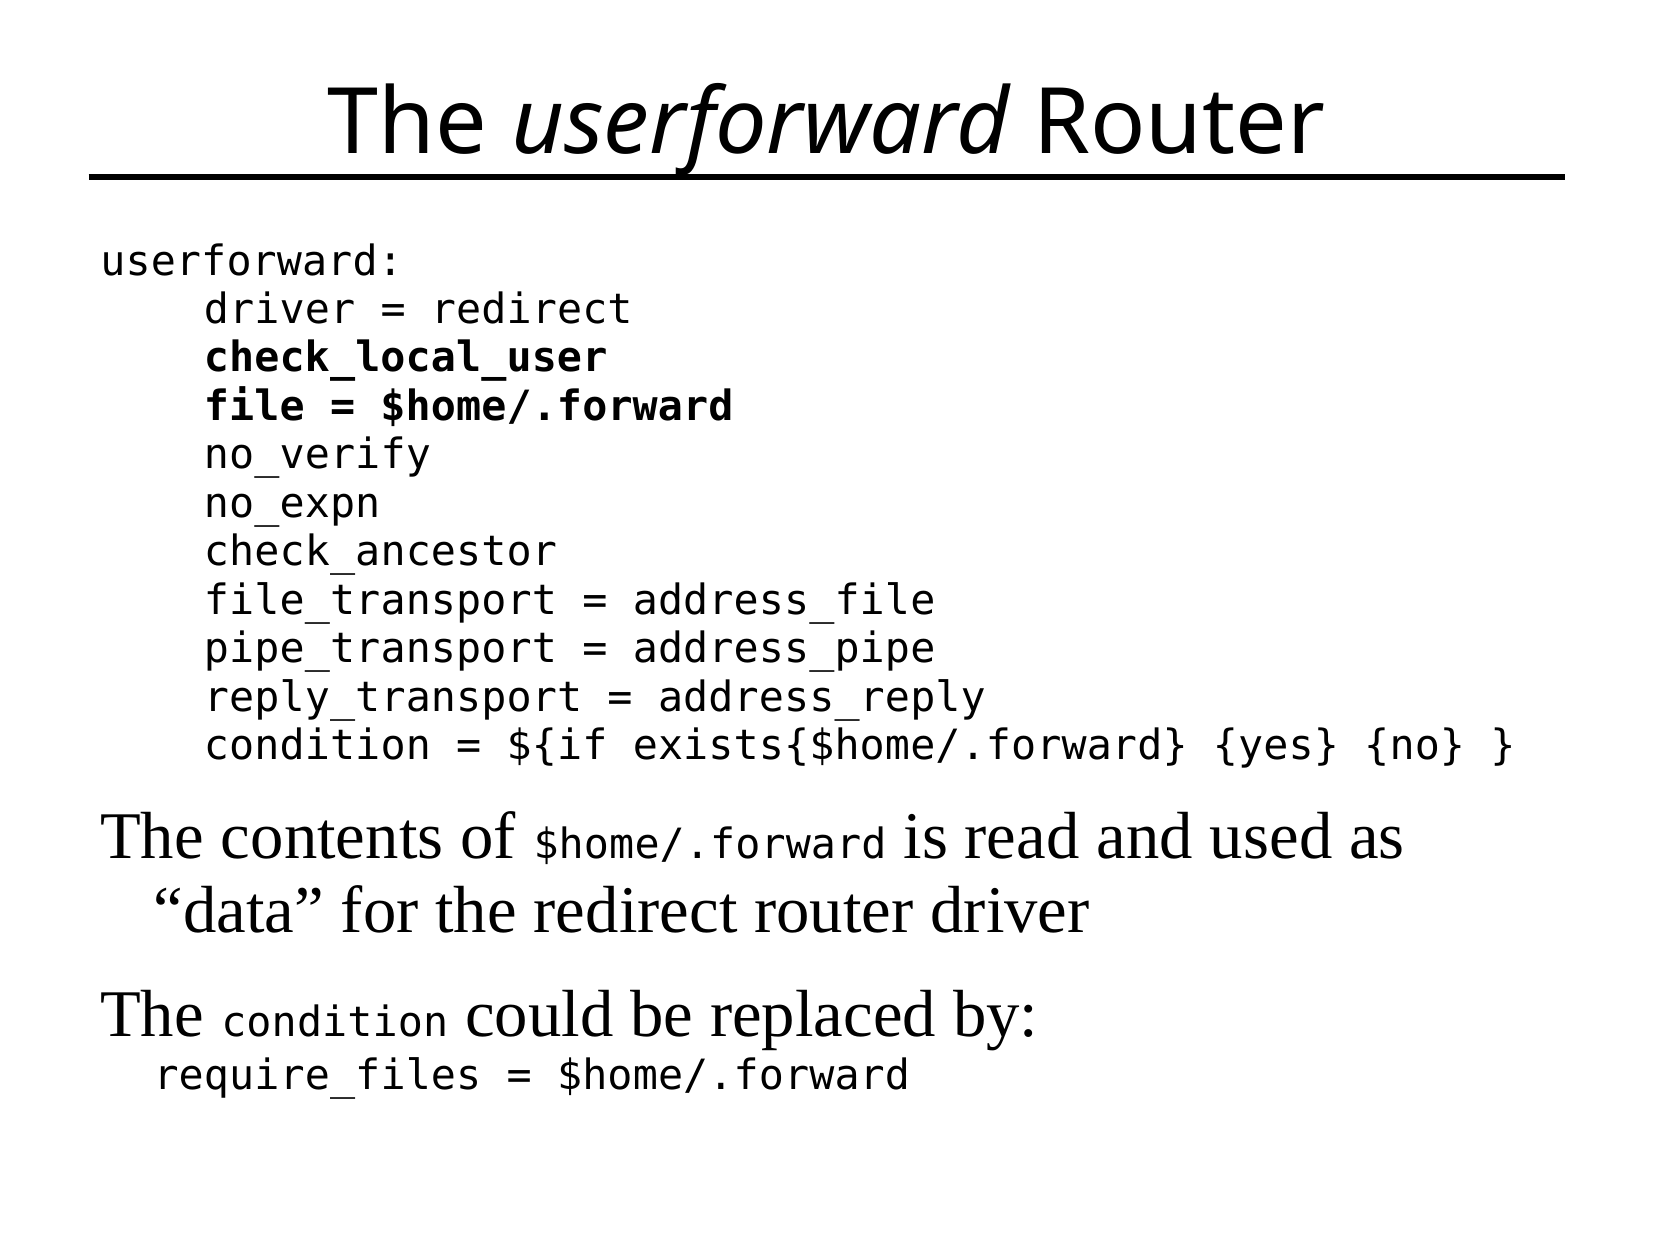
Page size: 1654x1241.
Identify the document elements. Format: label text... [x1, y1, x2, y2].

list userforward: driver = redirect check_local_user file = $home/.forward no_verify no_expn check_ancestor file_transport = address_file pipe_transport = address_pipe reply_transport = address_reply condition = ${if exists{$home/.forward} {yes} {no} } The contents of $home/.forward is read and used as “data” for the redirect router driver The condition could be replaced by: require_files = $home/.forward [82, 236, 1571, 1123]
title The userforward Router [82, 29, 1571, 207]
